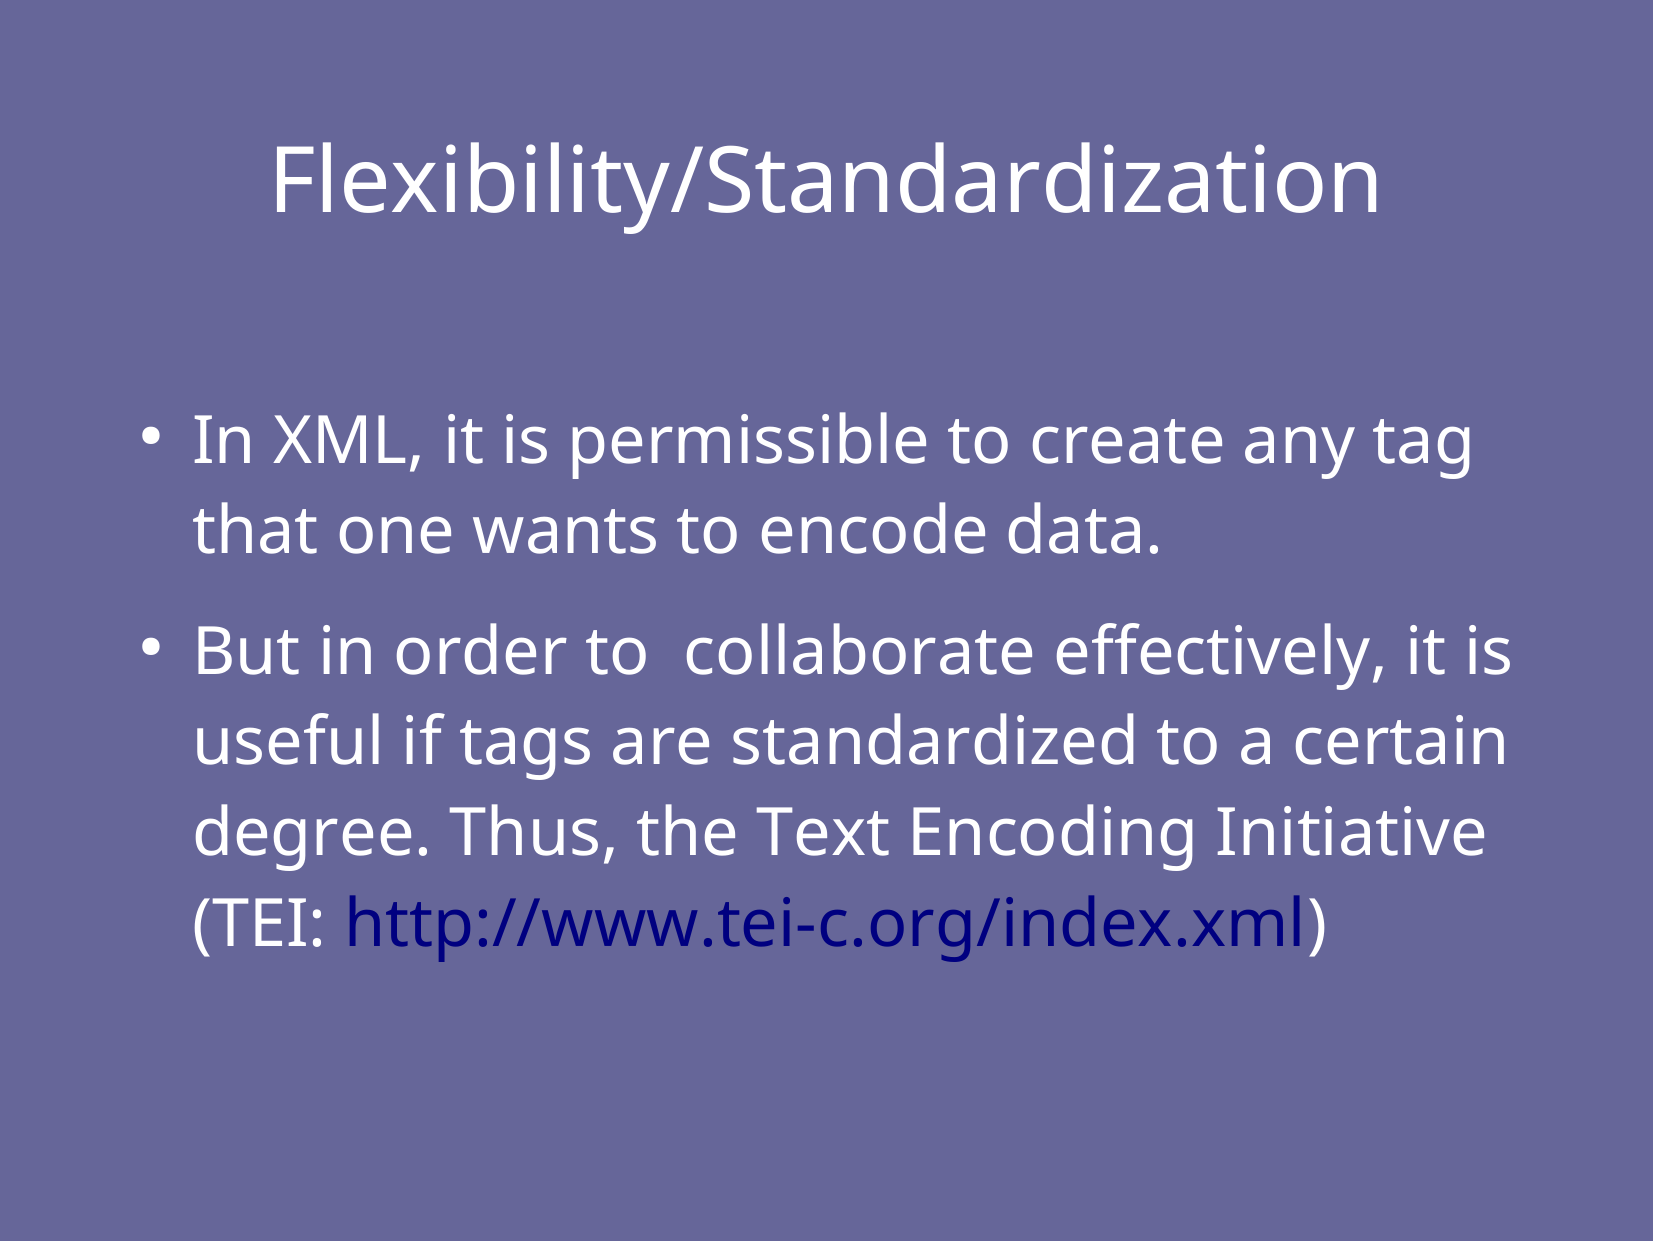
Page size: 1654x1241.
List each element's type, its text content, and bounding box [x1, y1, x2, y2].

title Flexibility/Standardization [121, 73, 1534, 281]
list In XML, it is permissible to create any tag that one wants to encode data. But in order to collaborate effectively, it is useful if tags are standardized to a certain degree. Thus, the Text Encoding Initiative (TEI: http://www.tei-c.org/index.xml) [121, 391, 1533, 1174]
